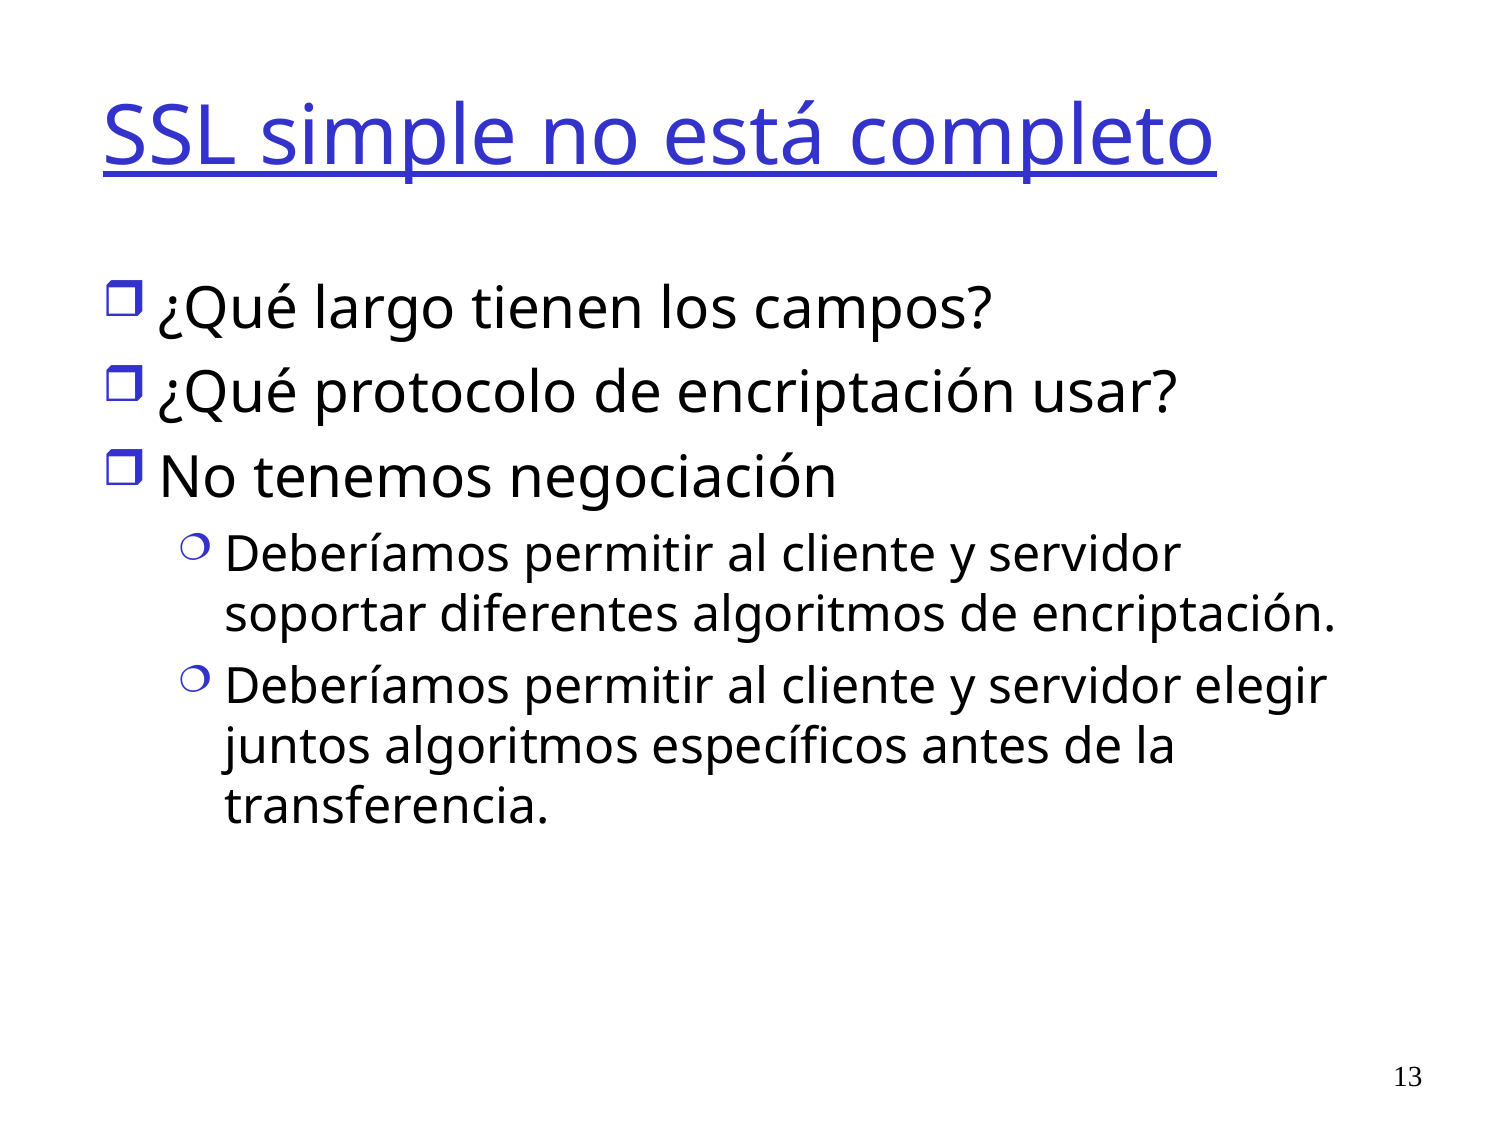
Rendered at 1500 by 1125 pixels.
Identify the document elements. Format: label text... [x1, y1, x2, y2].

text_box <number> [1362, 1050, 1438, 1125]
list ¿Qué largo tienen los campos? ¿Qué protocolo de encriptación usar? No tenemos negociación Deberíamos permitir al cliente y servidor soportar diferentes algoritmos de encriptación. Deberíamos permitir al cliente y servidor elegir juntos algoritmos específicos antes de la transferencia. [87, 262, 1363, 1026]
title SSL simple no está completo [87, 37, 1363, 225]
